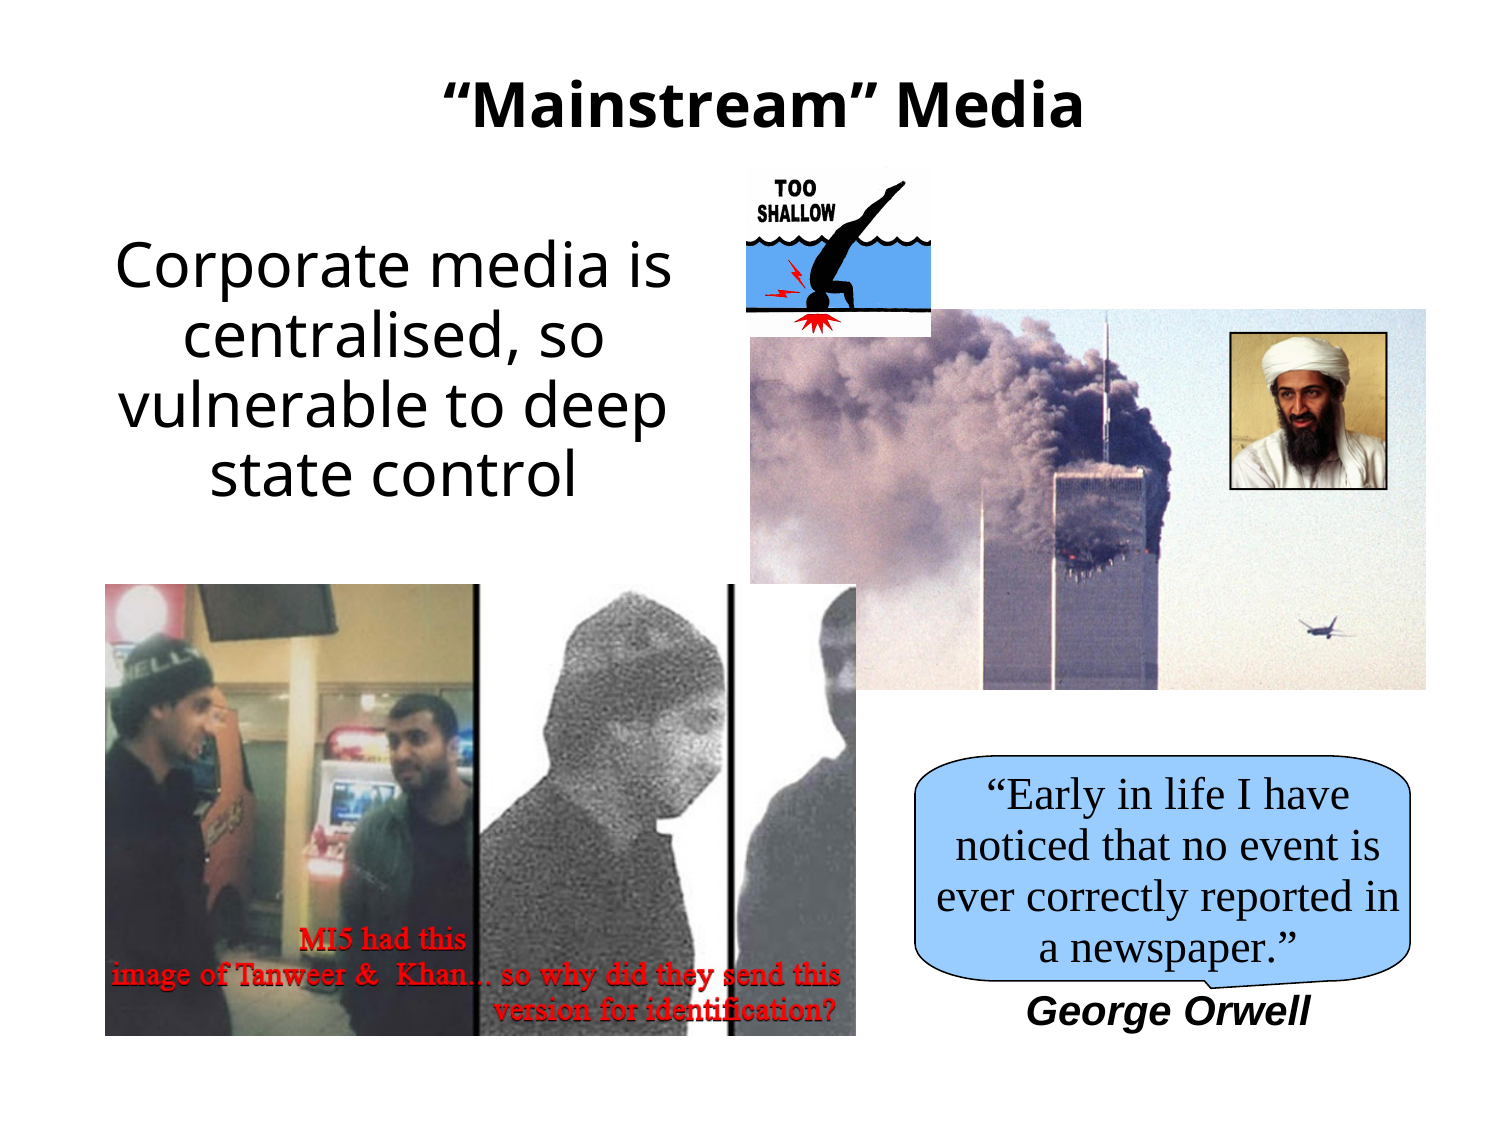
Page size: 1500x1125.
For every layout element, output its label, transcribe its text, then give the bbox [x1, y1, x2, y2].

text_box “Mainstream” Media [135, 64, 1396, 393]
text_box “Early in life I have noticed that no event is ever correctly reported in a newspaper.” George Orwell [918, 680, 1418, 1108]
picture [105, 166, 1426, 1036]
text_box Corporate media is centralised, so vulnerable to deep state control [59, 224, 730, 611]
